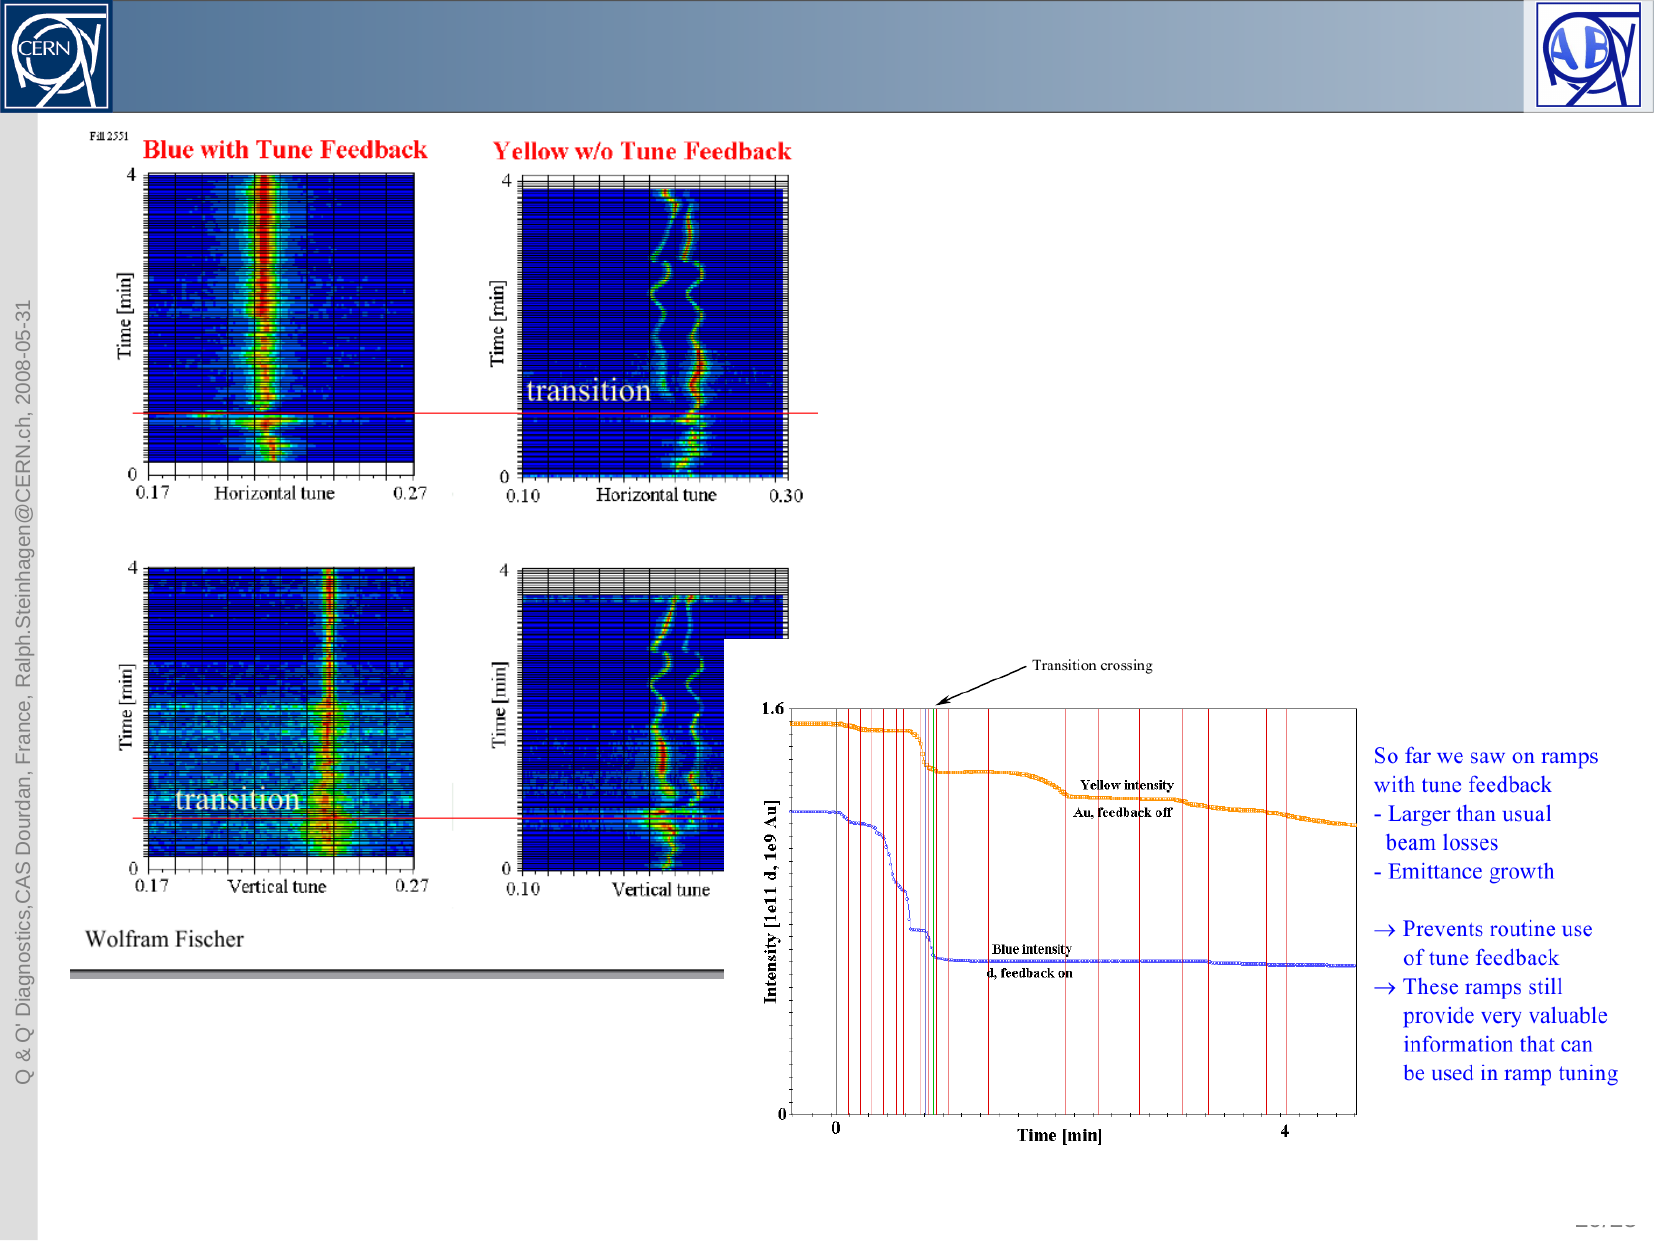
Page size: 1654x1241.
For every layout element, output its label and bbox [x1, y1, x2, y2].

picture [1535, 1, 1642, 108]
picture [70, 126, 1639, 1225]
picture [0, 0, 113, 113]
